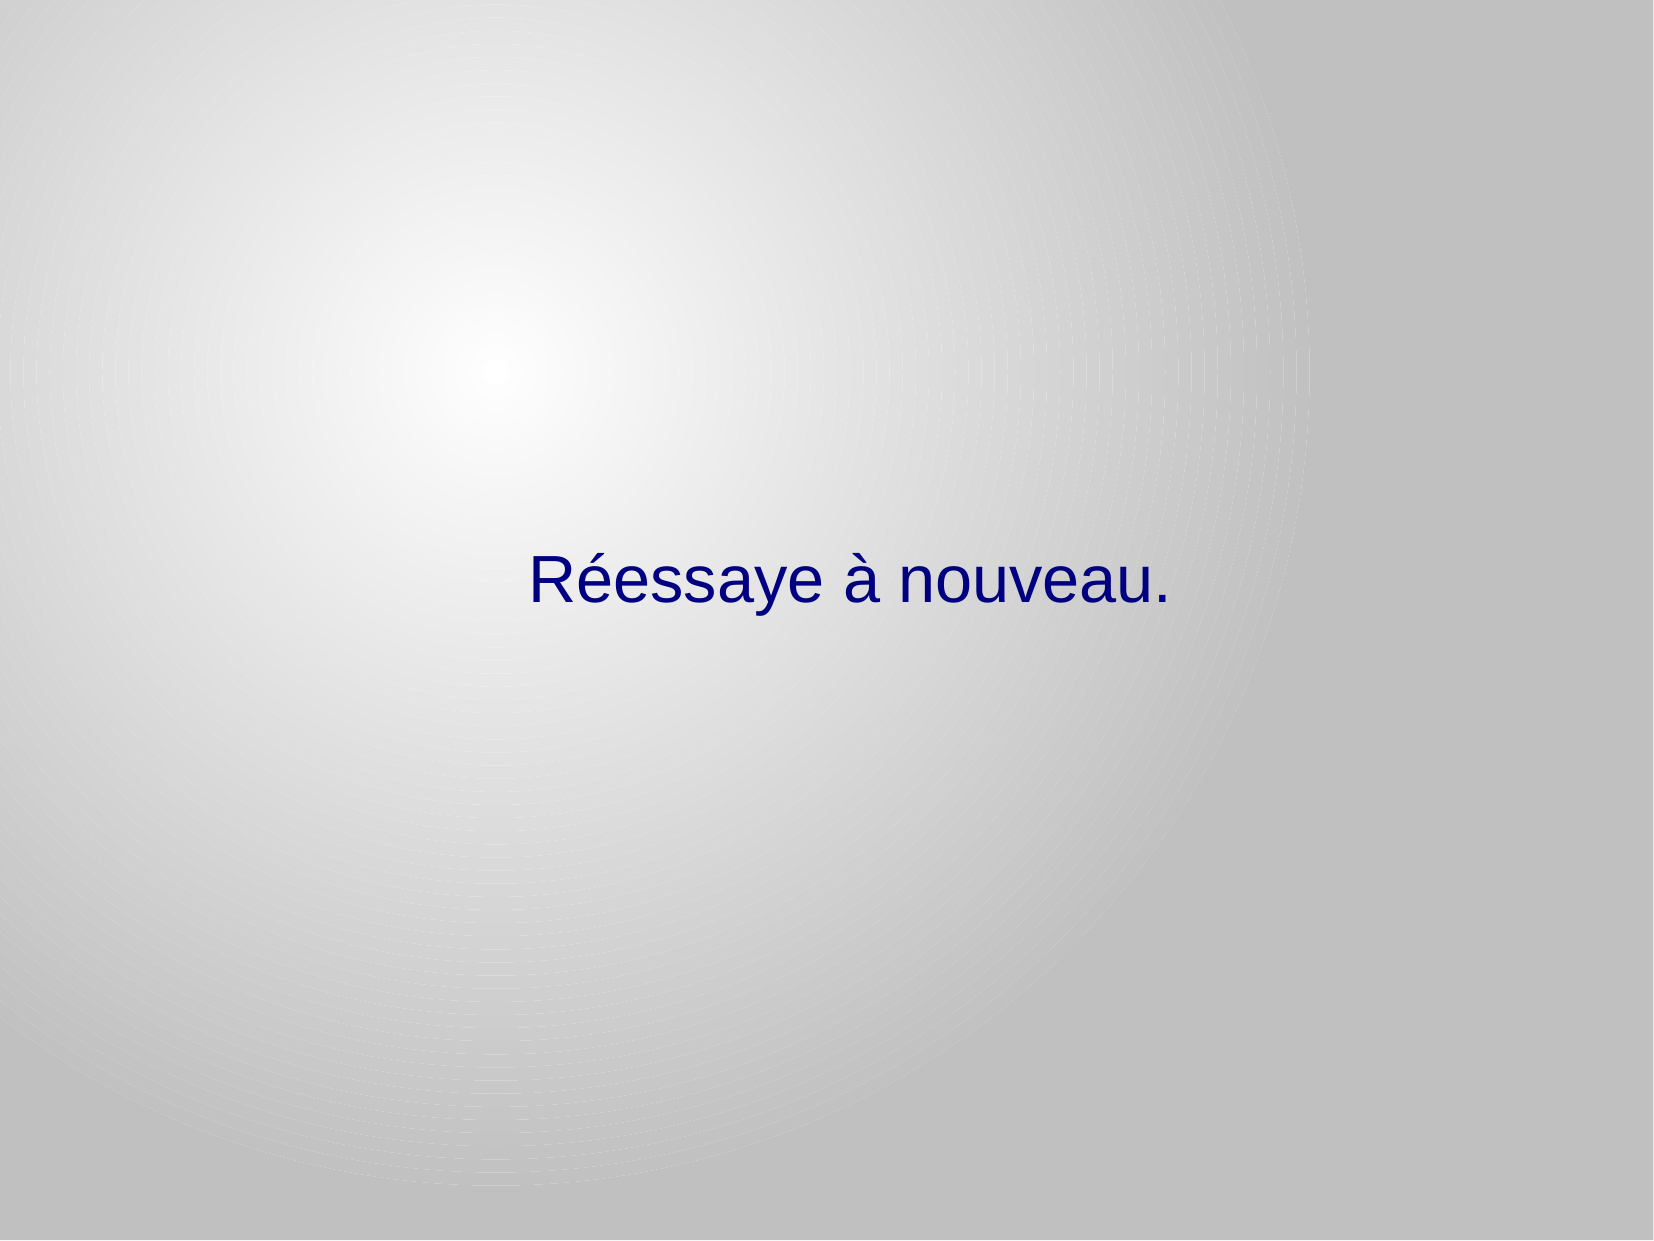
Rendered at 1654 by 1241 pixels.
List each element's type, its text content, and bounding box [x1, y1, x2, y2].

subtitle Réessaye à nouveau. [106, 49, 1595, 1109]
